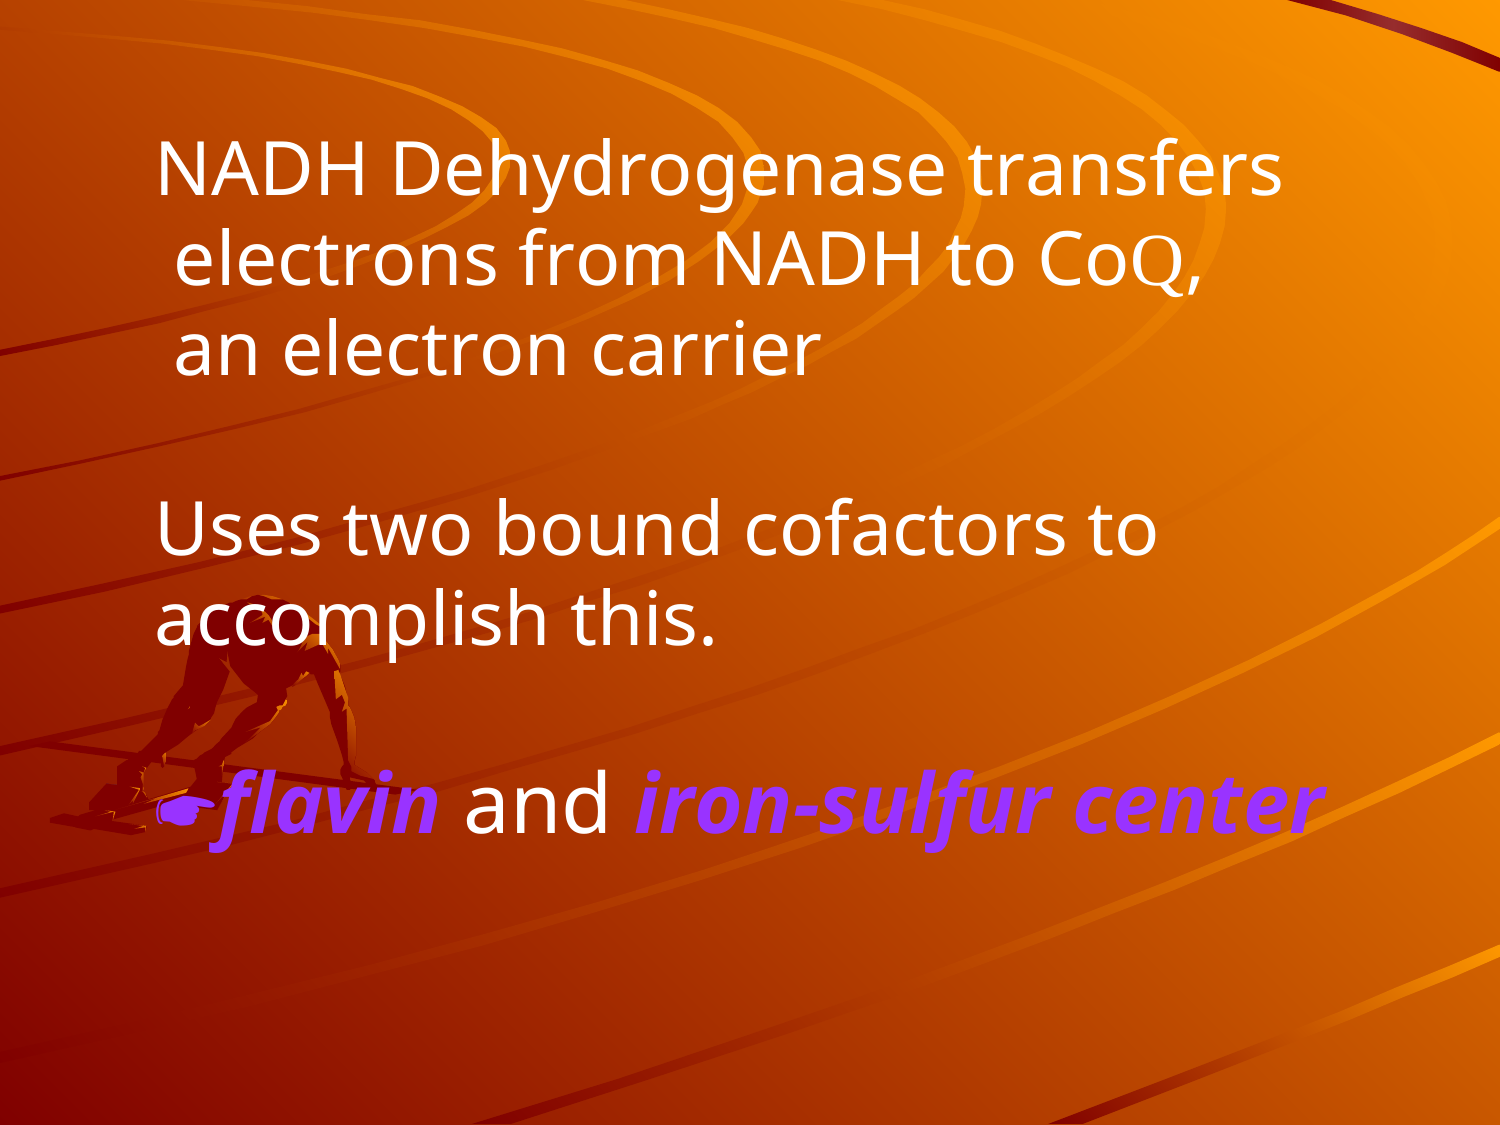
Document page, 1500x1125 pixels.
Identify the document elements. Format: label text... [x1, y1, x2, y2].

text_box NADH Dehydrogenase transfers electrons from NADH to CoQ, an electron carrier Uses two bound cofactors to accomplish this. flavin and iron-sulfur center [139, 112, 1340, 858]
